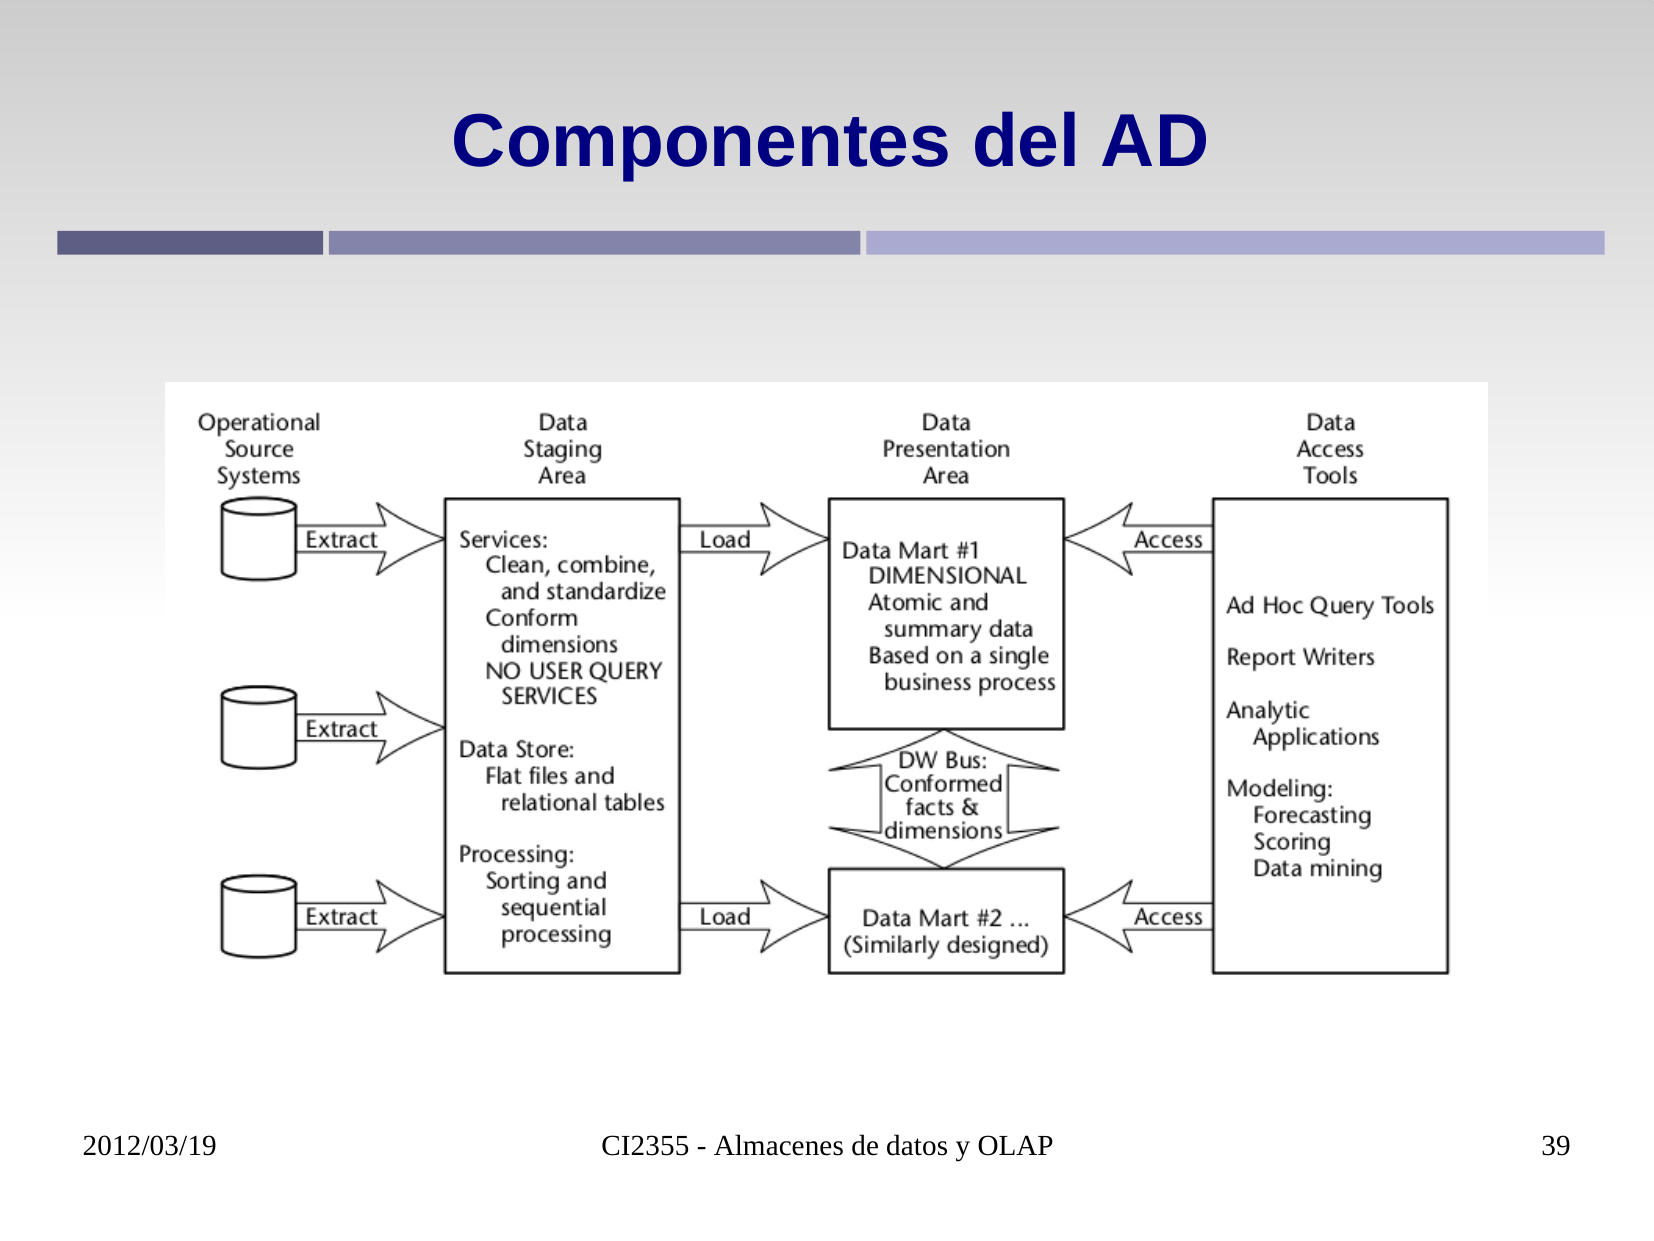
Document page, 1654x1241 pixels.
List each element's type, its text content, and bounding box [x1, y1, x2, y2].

title Componentes del AD [86, 55, 1576, 226]
picture [165, 382, 1488, 989]
